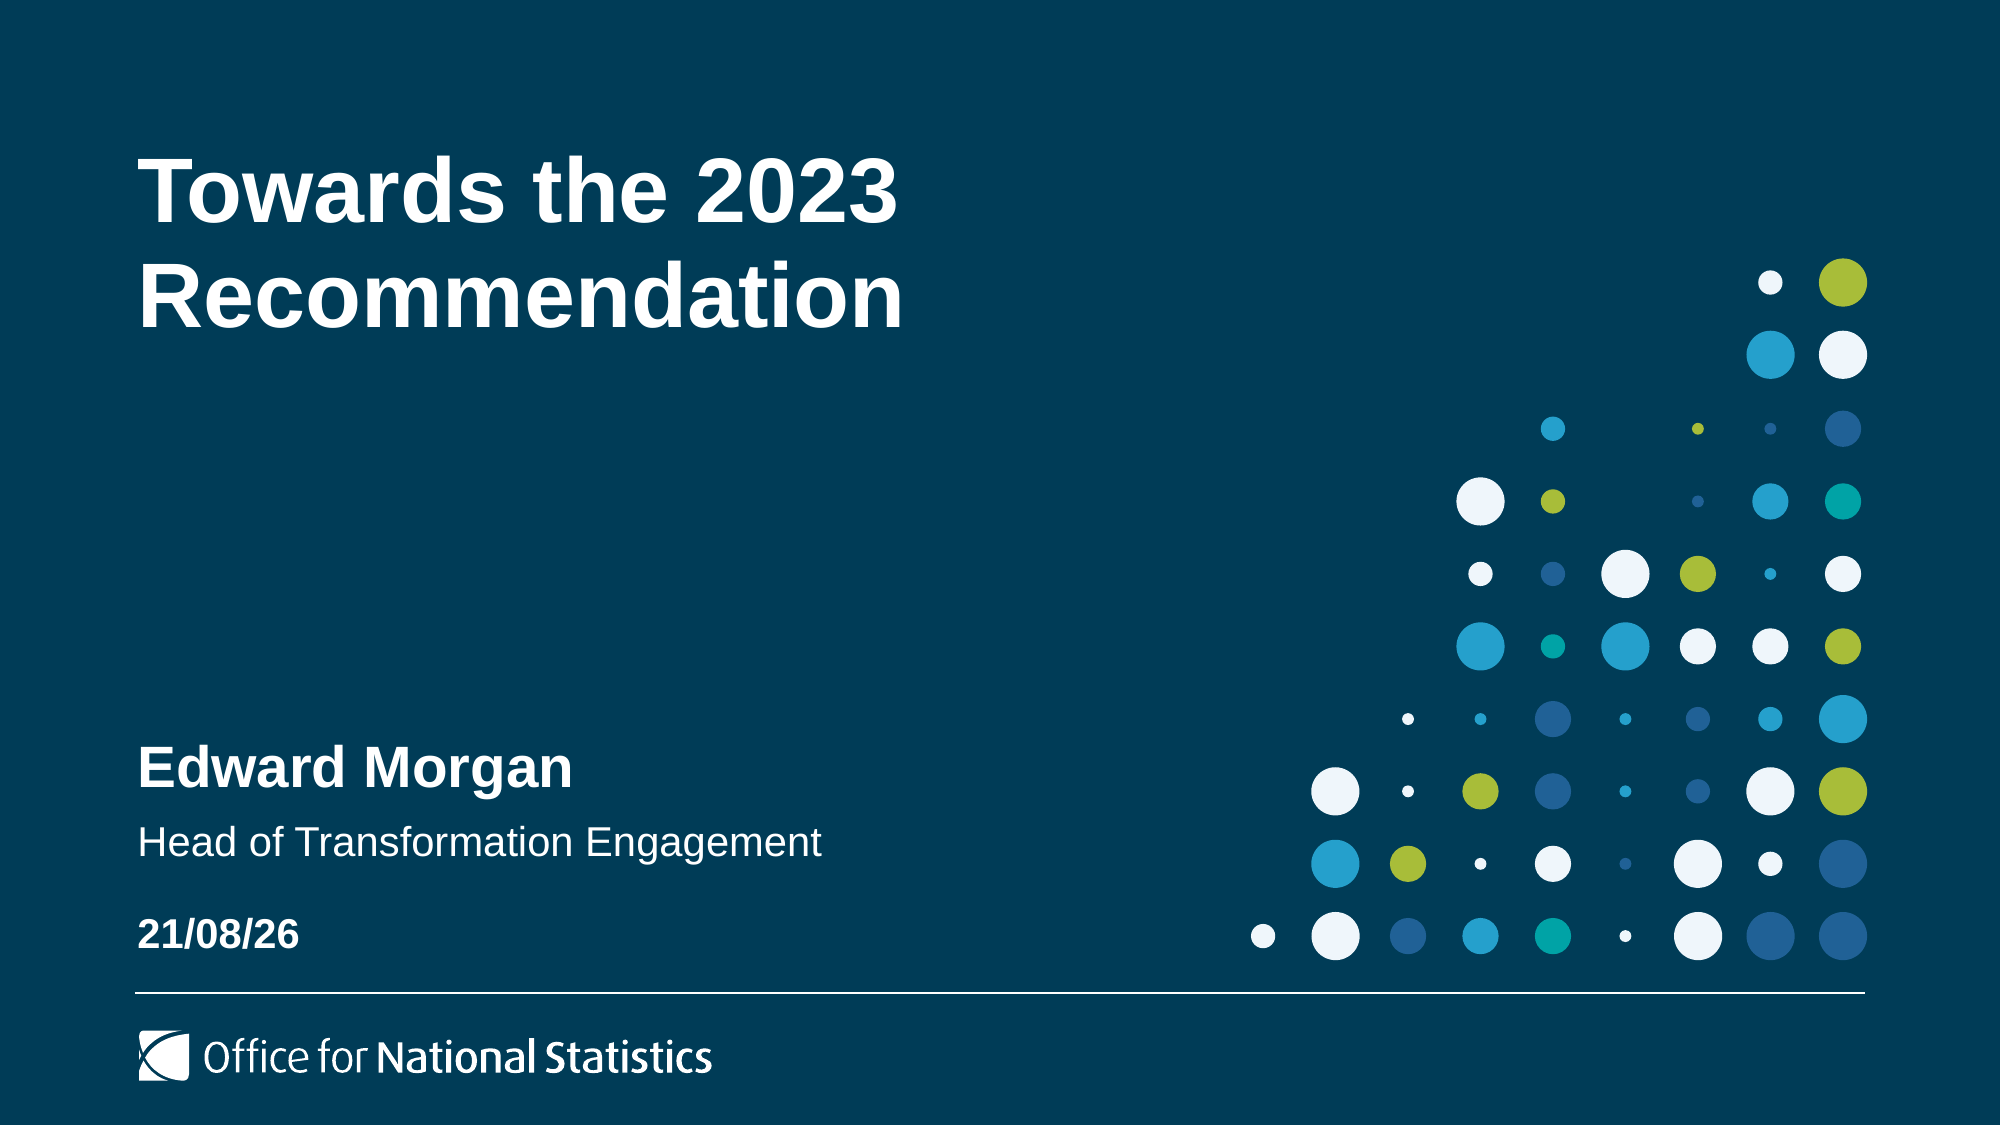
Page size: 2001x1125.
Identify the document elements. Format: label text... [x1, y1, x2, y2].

text_box 02 February 2023 [137, 899, 588, 960]
title Towards the 2023 Recommendation [137, 139, 1323, 574]
list Edward Morgan Head of Transformation Engagement [137, 725, 1193, 865]
